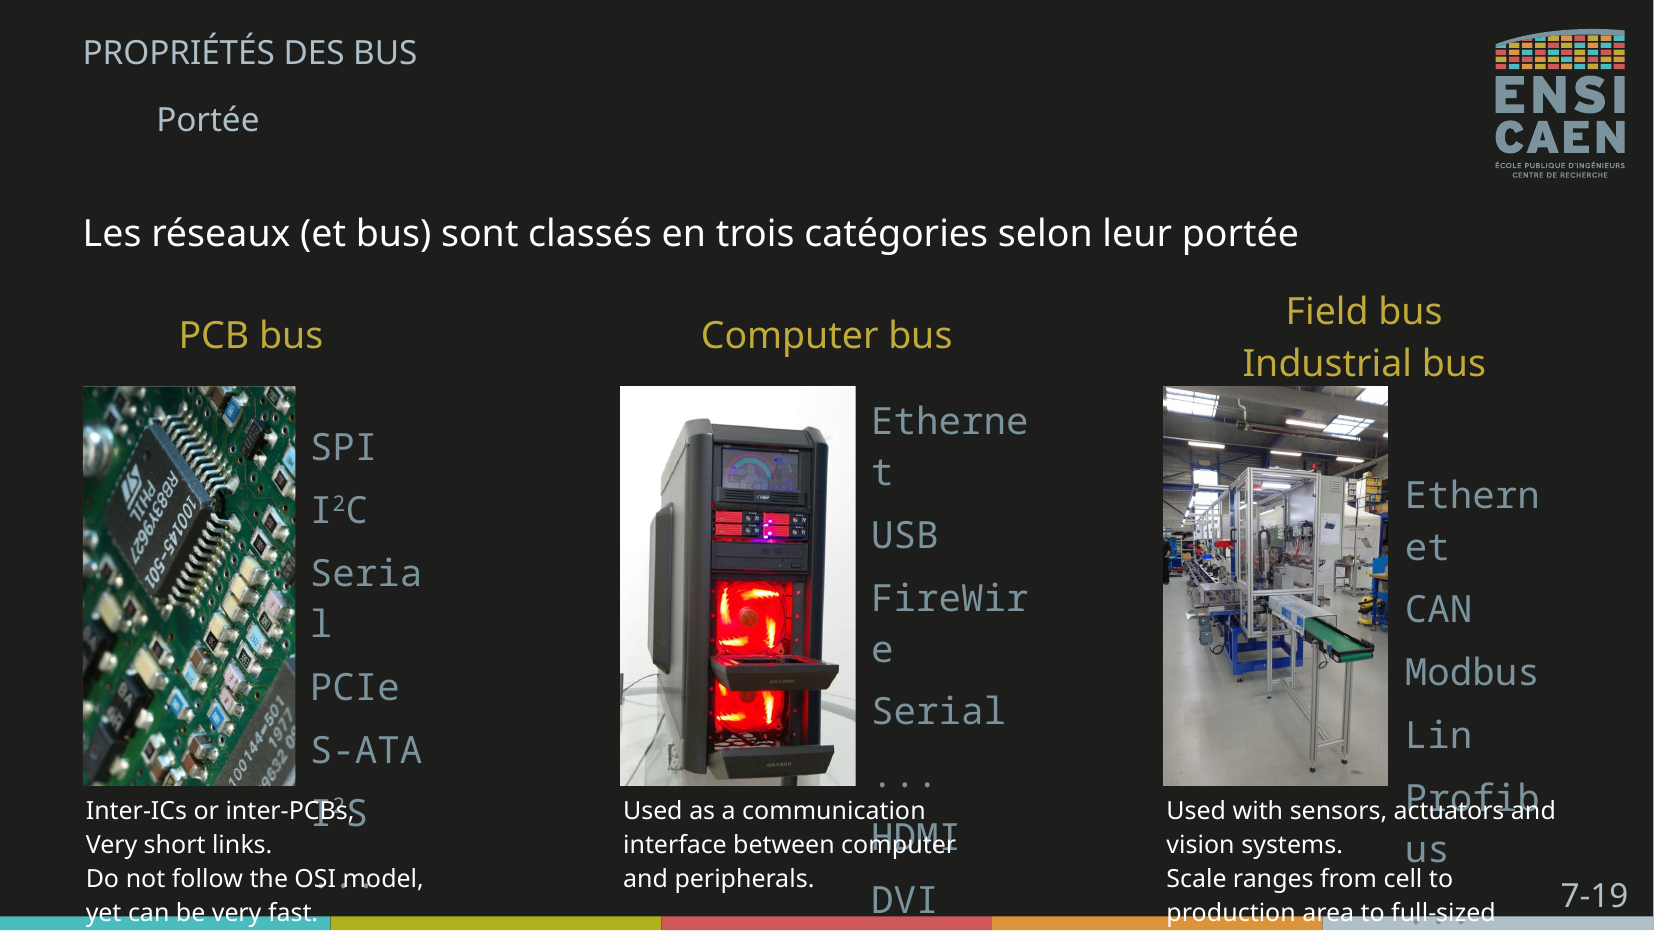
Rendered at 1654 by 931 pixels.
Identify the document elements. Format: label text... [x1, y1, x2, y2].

text_box Inter-ICs or inter-PCBs, Very short links. Do not follow the OSI model, yet can be very fast. [70, 785, 443, 931]
picture [1163, 386, 1388, 785]
text_box PCB bus [88, 301, 414, 359]
text_box Ethernet USB FireWire Serial ... HDMI DVI ... [856, 386, 1064, 787]
text_box Used as a communication interface between computer and peripherals. [608, 785, 1004, 885]
title PROPRIÉTÉS DES BUS Portée [82, 0, 1467, 148]
text_box Ethernet CAN Modbus Lin Profibus ... [1390, 461, 1571, 762]
picture [620, 386, 856, 785]
text_box Used with sensors, actuators and vision systems. Scale ranges from cell to production area to full-sized factory. [1151, 785, 1595, 931]
text_box Field bus Industrial bus [1187, 277, 1542, 377]
picture [82, 386, 296, 785]
text_box SPI I2C Serial PCIe S-ATA I2S ... [296, 413, 443, 764]
list Les réseaux (et bus) sont classés en trois catégories selon leur portée [82, 206, 1571, 916]
text_box Computer bus [620, 301, 1034, 361]
